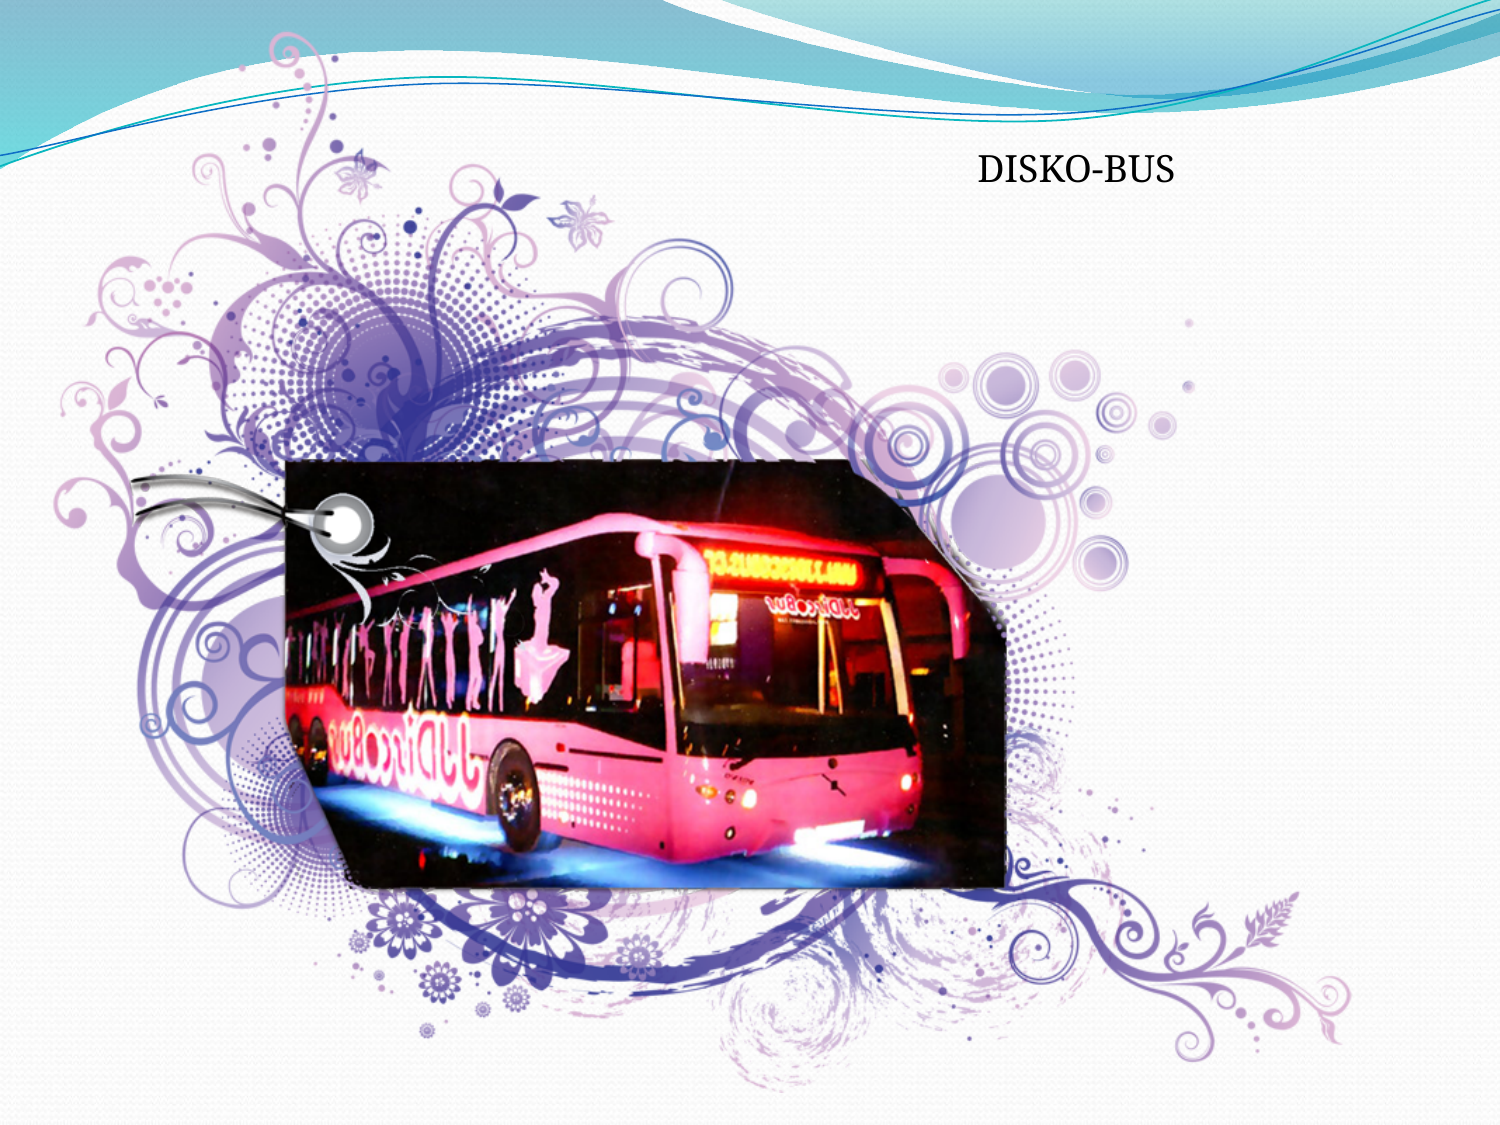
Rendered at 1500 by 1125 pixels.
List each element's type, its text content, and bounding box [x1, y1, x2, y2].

text_box DISKO-BUS [962, 137, 1500, 198]
picture [0, 0, 1500, 1125]
